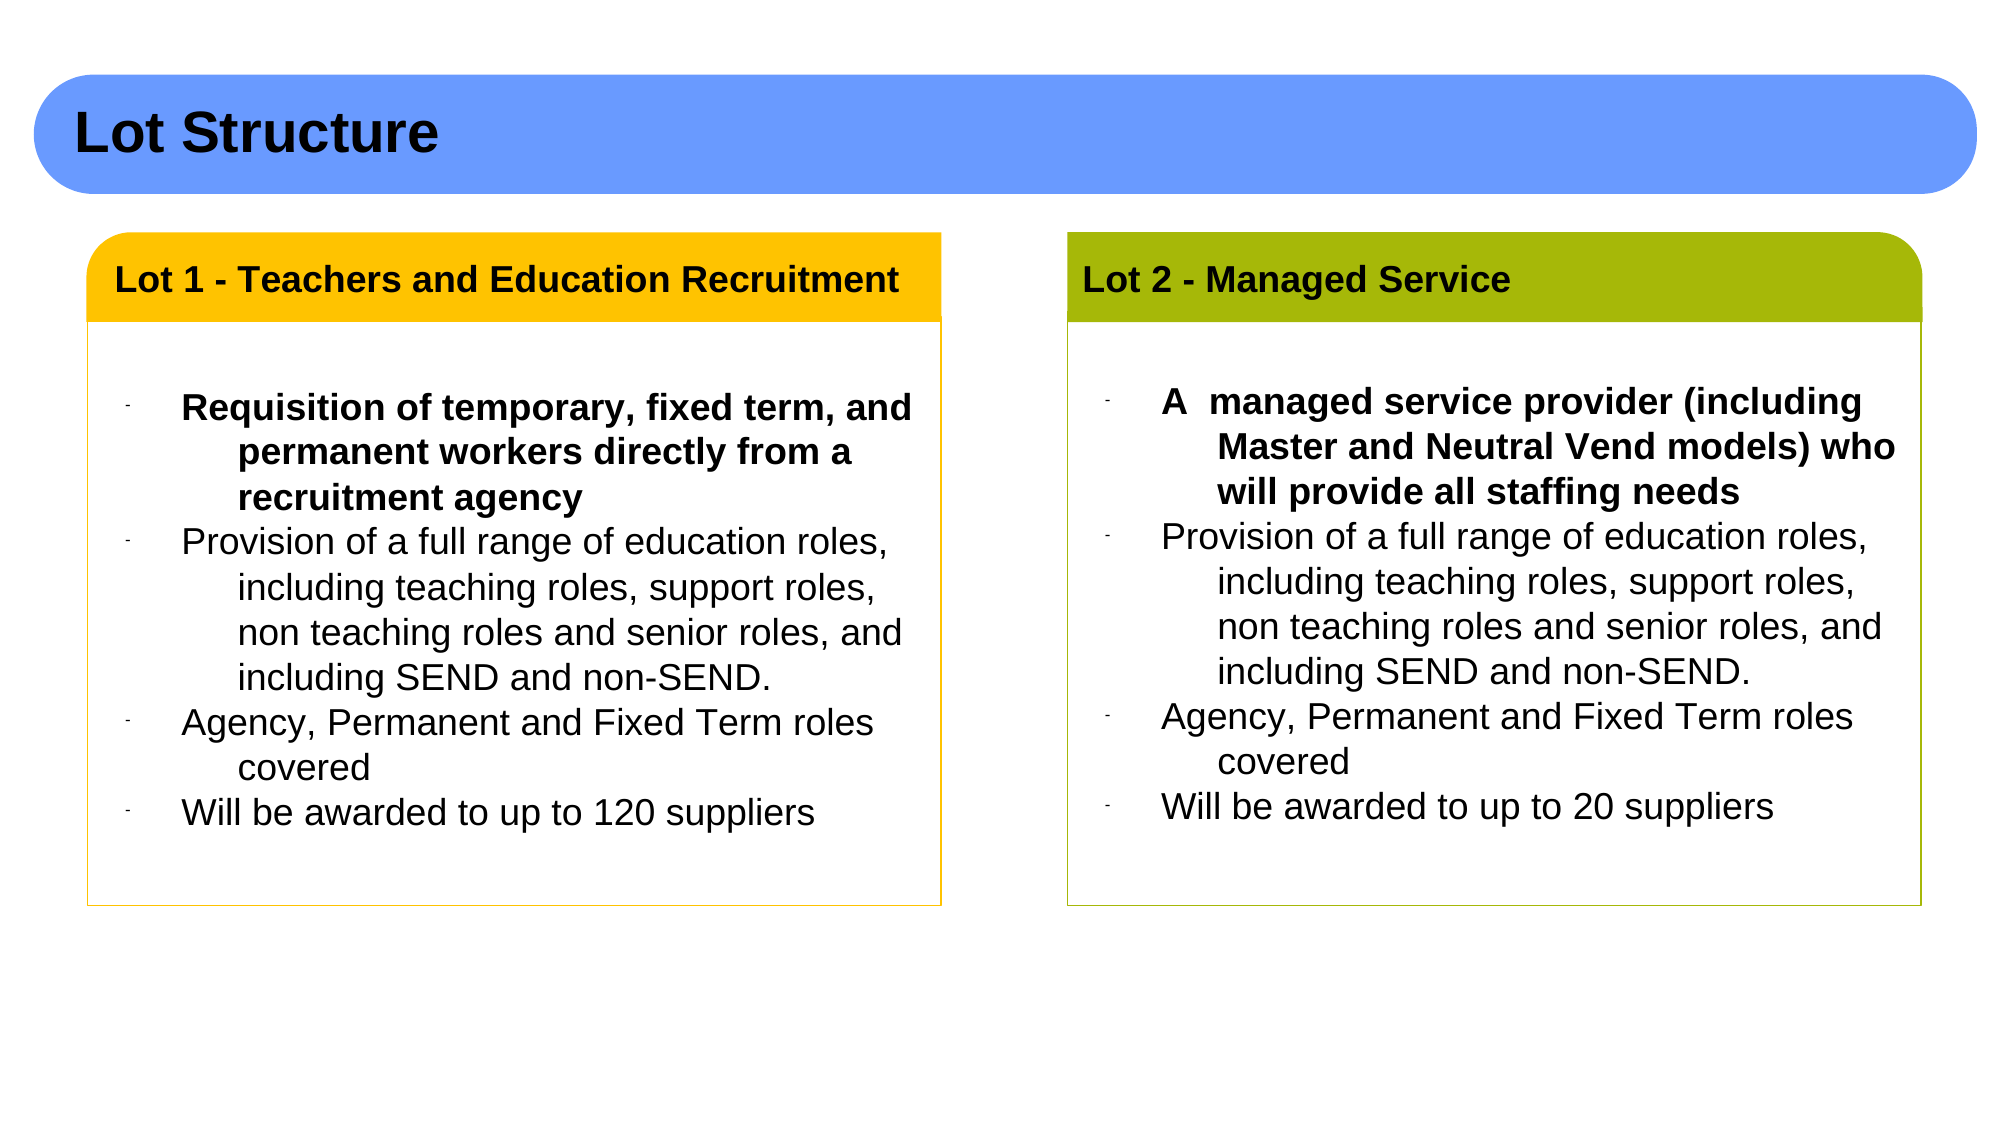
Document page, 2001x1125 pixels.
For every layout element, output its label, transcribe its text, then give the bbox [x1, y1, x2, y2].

text_box Lot 1 - Teachers and Education Recruitment [86, 232, 942, 322]
title Lot Structure [74, 94, 1647, 182]
title A managed service provider (including Master and Neutral Vend models) who will provide all staffing needs Provision of a full range of education roles, including teaching roles, support roles, non teaching roles and senior roles, and including SEND and non-SEND. Agency, Permanent and Fixed Term roles covered Will be awarded to up to 20 suppliers [1067, 311, 1921, 906]
title Requisition of temporary, fixed term, and permanent workers directly from a recruitment agency Provision of a full range of education roles, including teaching roles, support roles, non teaching roles and senior roles, and including SEND and non-SEND. Agency, Permanent and Fixed Term roles covered Will be awarded to up to 120 suppliers [87, 322, 942, 906]
text_box Lot 2 - Managed Service [1067, 232, 1923, 323]
